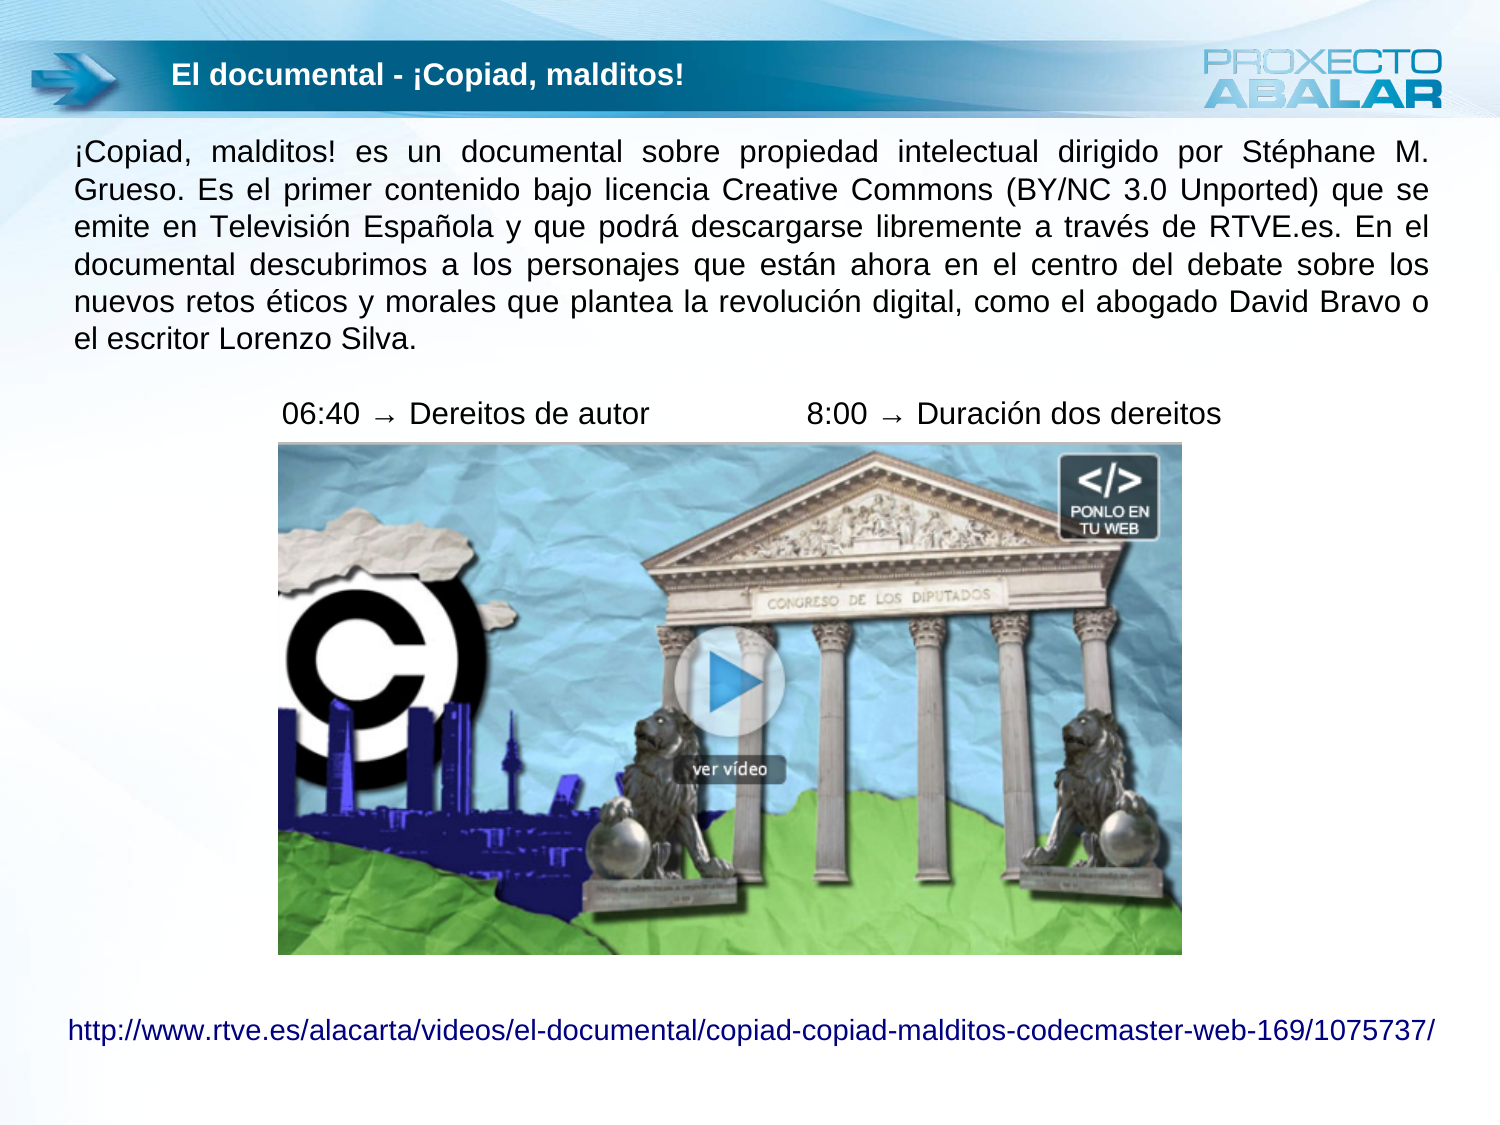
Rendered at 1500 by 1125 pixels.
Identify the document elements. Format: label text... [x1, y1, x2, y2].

text_box http://www.rtve.es/alacarta/videos/el-documental/copiad-copiad-malditos-codecmaster-web-169/1075737/ [28, 1003, 1477, 1123]
text_box ¡Copiad, malditos! es un documental sobre propiedad intelectual dirigido por Stéphane M. Grueso. Es el primer contenido bajo licencia Creative Commons (BY/NC 3.0 Unported) que se emite en Televisión Española y que podrá descargarse libremente a través de RTVE.es. En el documental descubrimos a los personajes que están ahora en el centro del debate sobre los nuevos retos éticos y morales que plantea la revolución digital, como el abogado David Bravo o el escritor Lorenzo Silva. 06:40 → Dereitos de autor 8:00 → Duración dos dereitos [59, 124, 1447, 439]
text_box El documental - ¡Copiad, malditos! [147, 47, 1182, 100]
picture [0, 0, 1500, 1125]
